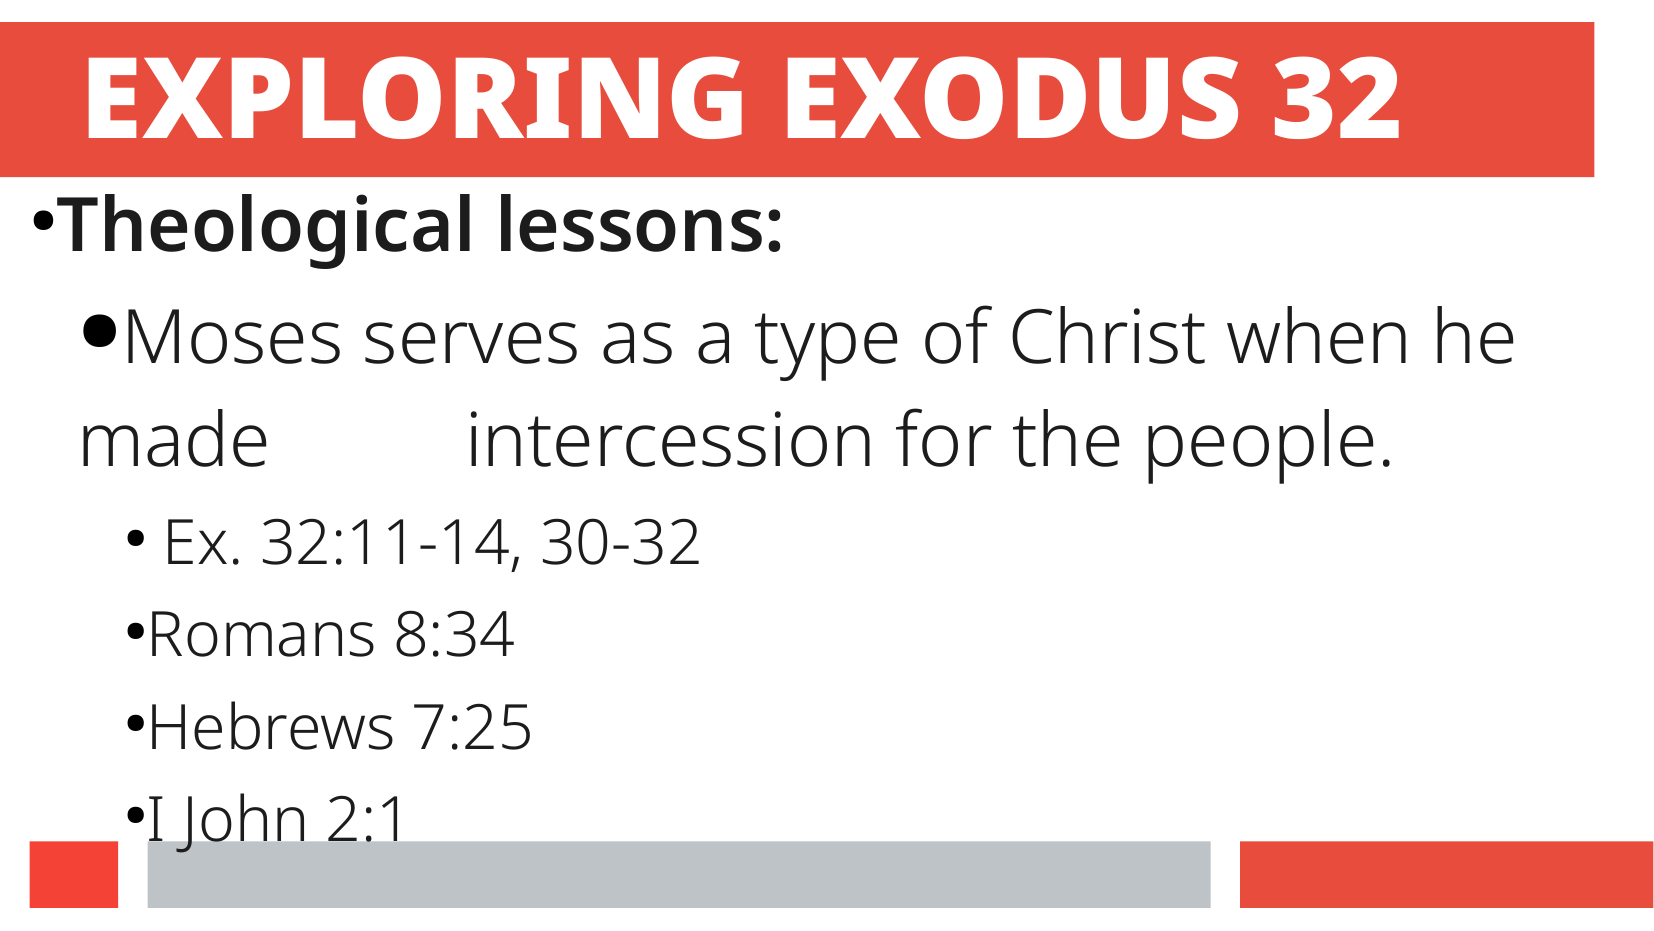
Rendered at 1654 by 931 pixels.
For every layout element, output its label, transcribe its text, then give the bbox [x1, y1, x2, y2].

list Theological lessons: Moses serves as a type of Christ when he made intercession for the people. Ex. 32:11-14, 30-32 Romans 8:34 Hebrews 7:25 I John 2:1 [30, 171, 1636, 916]
title EXPLORING EXODUS 32 [80, 43, 1569, 171]
